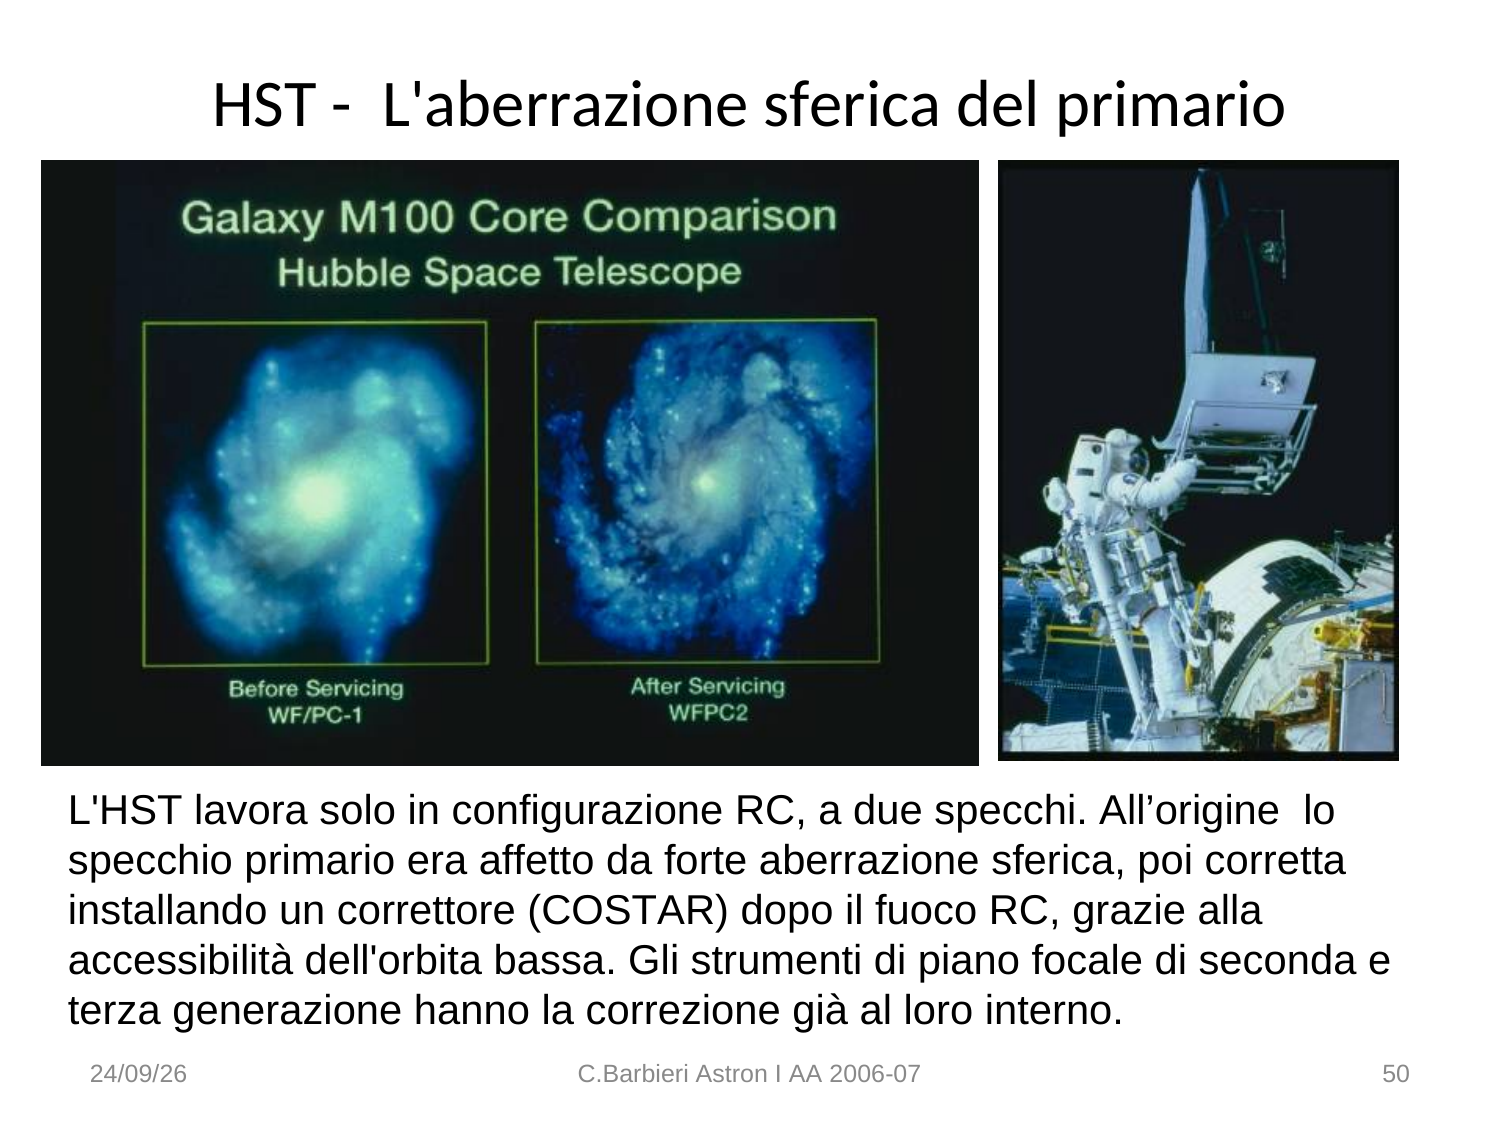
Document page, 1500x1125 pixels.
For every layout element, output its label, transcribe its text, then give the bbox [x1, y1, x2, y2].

text_box C.Barbieri Astron I AA 2006-07 [512, 1042, 988, 1103]
text_box L'HST lavora solo in configurazione RC, a due specchi. All’origine lo specchio primario era affetto da forte aberrazione sferica, poi corretta installando un correttore (COSTAR) dopo il fuoco RC, grazie alla accessibilità dell'orbita bassa. Gli strumenti di piano focale di seconda e terza generazione hanno la correzione già al loro interno. [53, 774, 1454, 1041]
text_box <number> [1074, 1042, 1426, 1103]
picture [998, 160, 1399, 761]
picture [41, 160, 979, 766]
title HST - L'aberrazione sferica del primario [50, 49, 1450, 150]
text_box 07/03/22 [74, 1042, 426, 1103]
